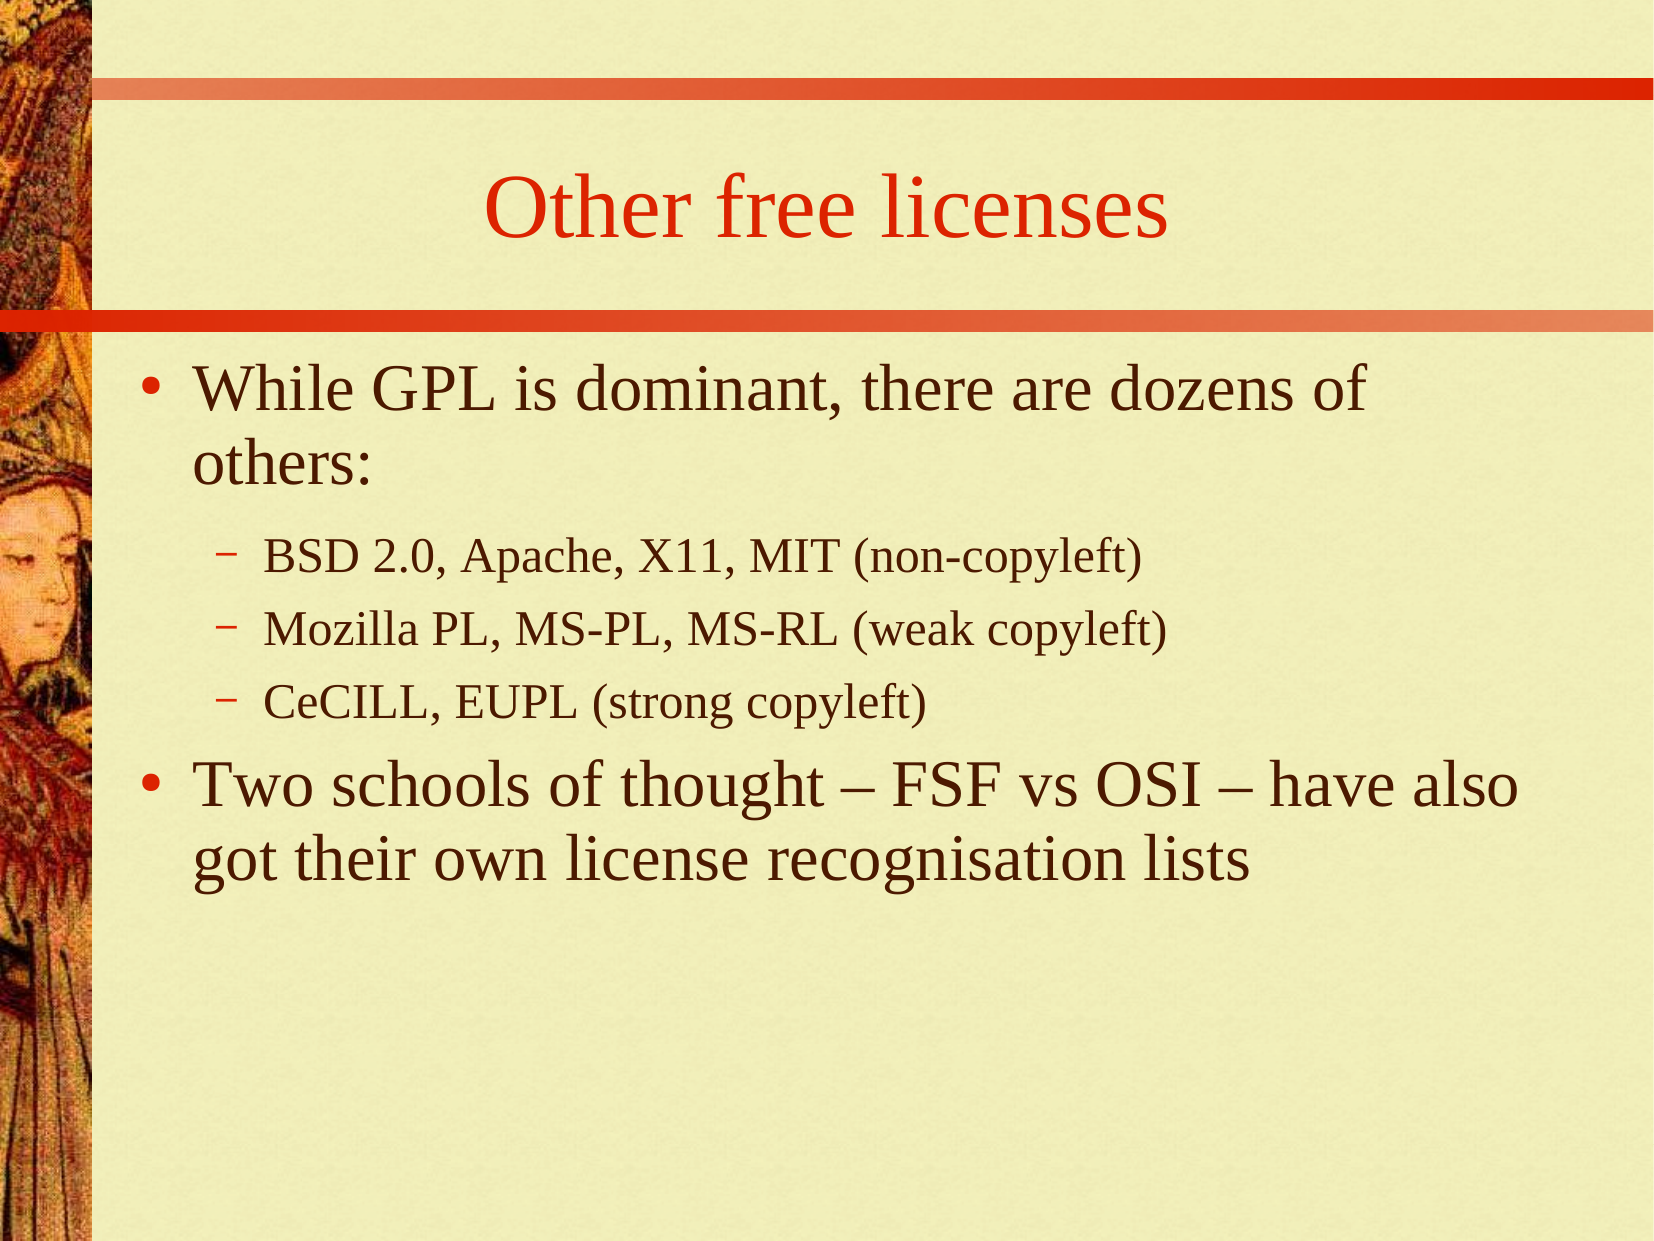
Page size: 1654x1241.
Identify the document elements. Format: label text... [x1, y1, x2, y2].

list While GPL is dominant, there are dozens of others: BSD 2.0, Apache, X11, MIT (non-copyleft) Mozilla PL, MS-PL, MS-RL (weak copyleft) CeCILL, EUPL (strong copyleft) Two schools of thought – FSF vs OSI – have also got their own license recognisation lists [121, 350, 1534, 1132]
picture [0, 0, 1654, 310]
title Other free licenses [121, 102, 1534, 311]
picture [0, 332, 1654, 1241]
